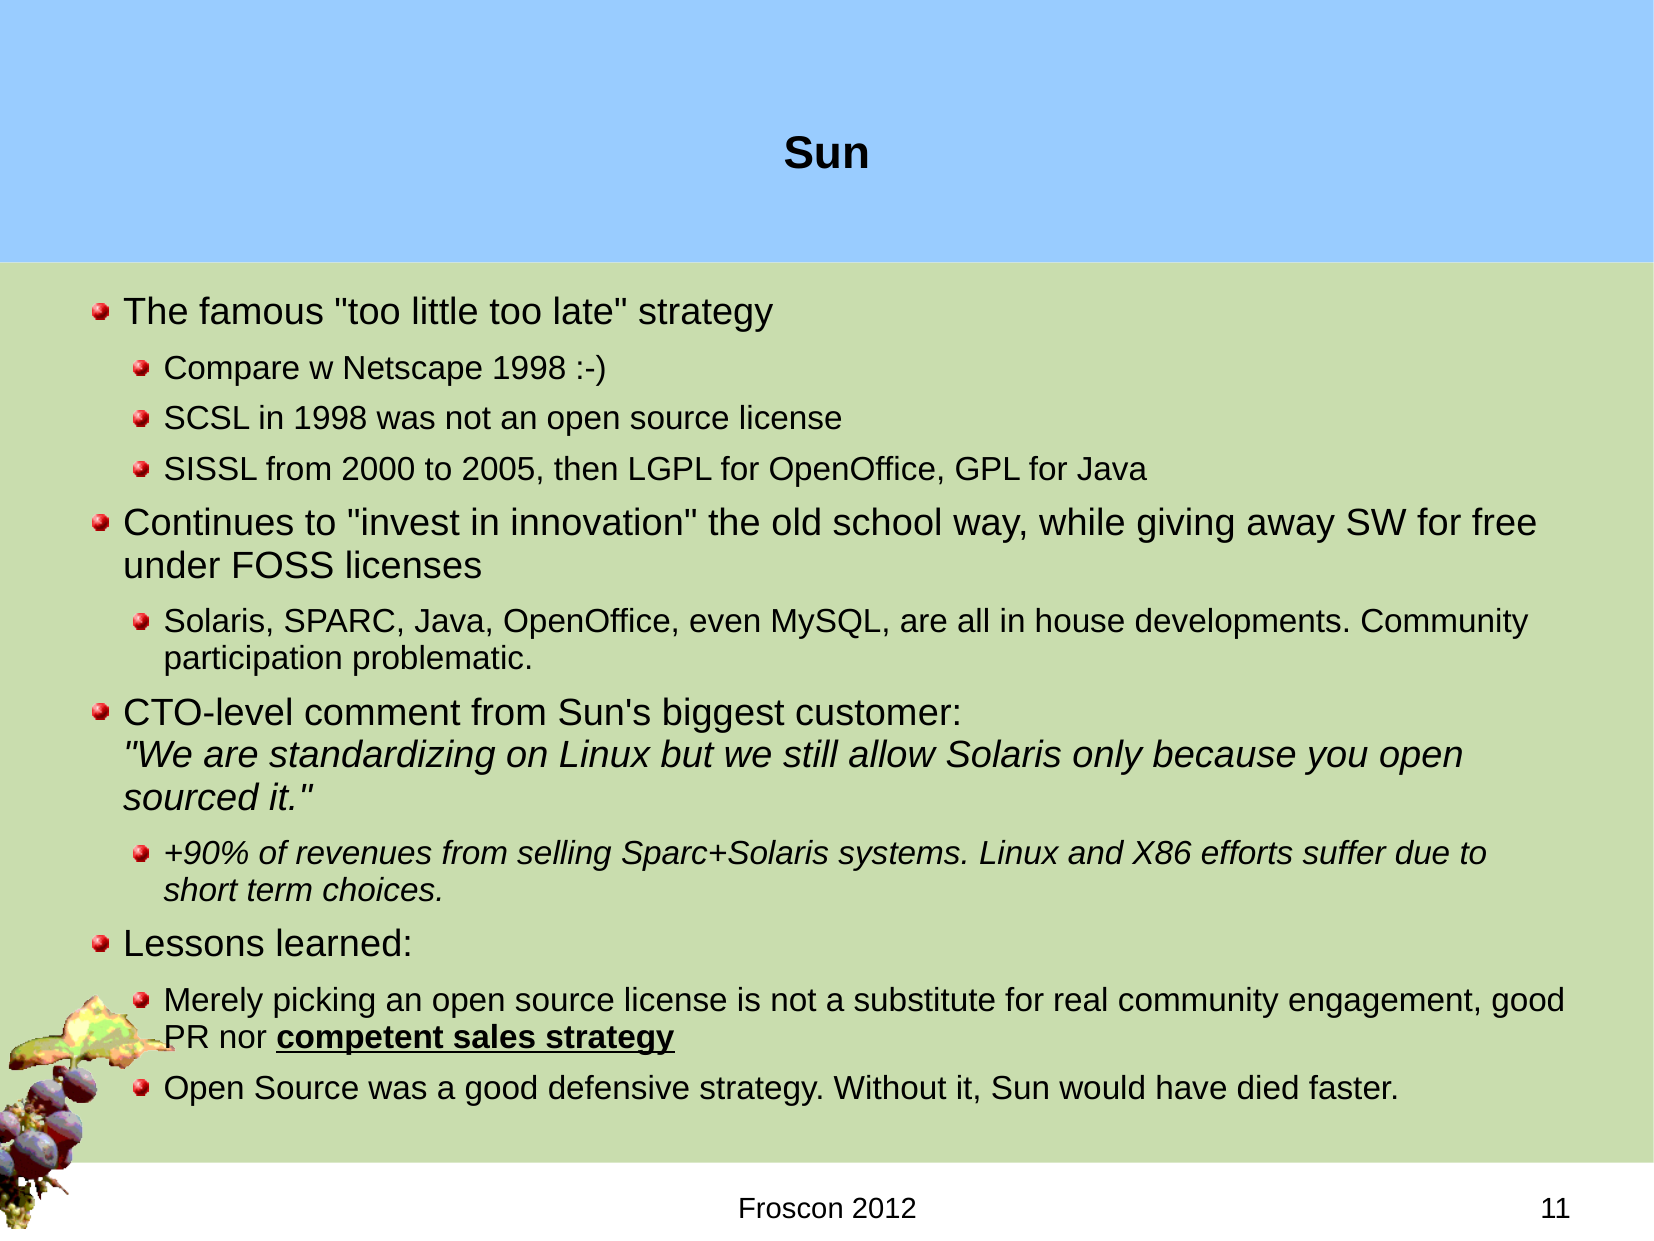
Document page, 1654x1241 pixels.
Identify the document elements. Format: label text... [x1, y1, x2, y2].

picture [0, 990, 188, 1229]
title Sun [82, 49, 1571, 257]
list The famous "too little too late" strategy Compare w Netscape 1998 :-) SCSL in 1998 was not an open source license SISSL from 2000 to 2005, then LGPL for OpenOffice, GPL for Java Continues to "invest in innovation" the old school way, while giving away SW for free under FOSS licenses Solaris, SPARC, Java, OpenOffice, even MySQL, are all in house developments. Community participation problematic. CTO-level comment from Sun's biggest customer: "We are standardizing on Linux but we still allow Solaris only because you open sourced it." +90% of revenues from selling Sparc+Solaris systems. Linux and X86 efforts suffer due to short term choices. Lessons learned: Merely picking an open source license is not a substitute for real community engagement, good PR nor competent sales strategy Open Source was a good defensive strategy. Without it, Sun would have died faster. [82, 290, 1571, 1109]
